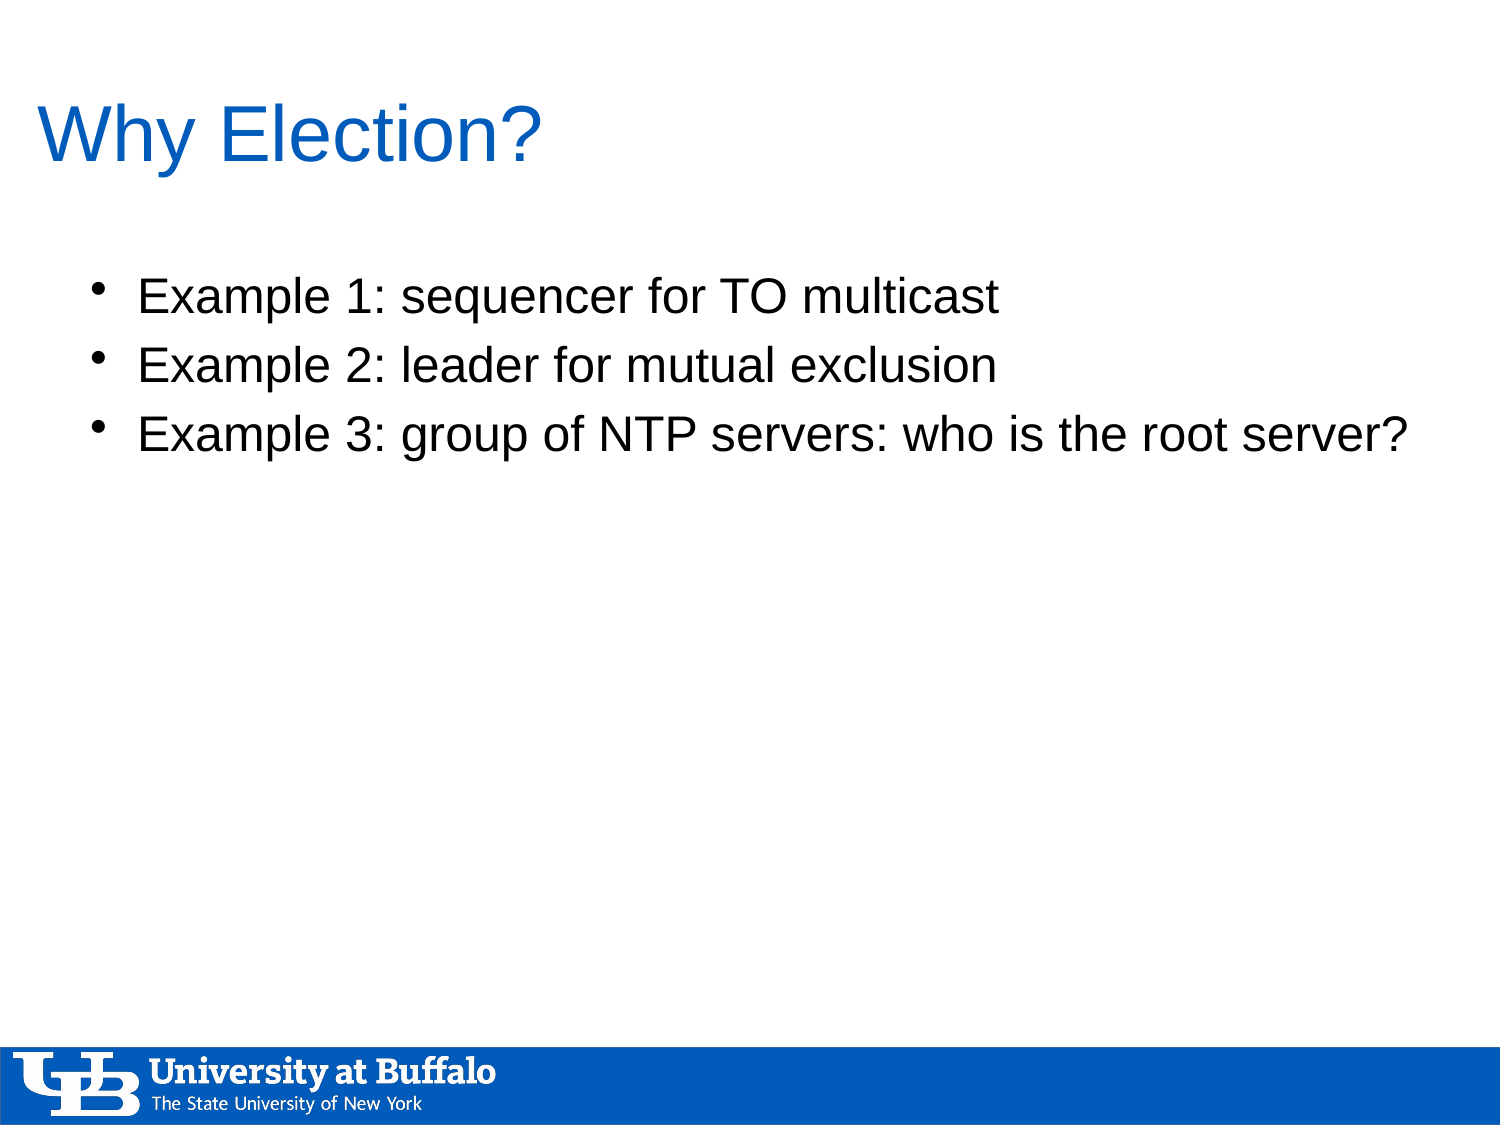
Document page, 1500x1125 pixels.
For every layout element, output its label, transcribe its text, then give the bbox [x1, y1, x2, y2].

list Example 1: sequencer for TO multicast Example 2: leader for mutual exclusion Example 3: group of NTP servers: who is the root server? [75, 263, 1425, 916]
picture [13, 1052, 496, 1116]
title Why Election? [37, 40, 1388, 228]
